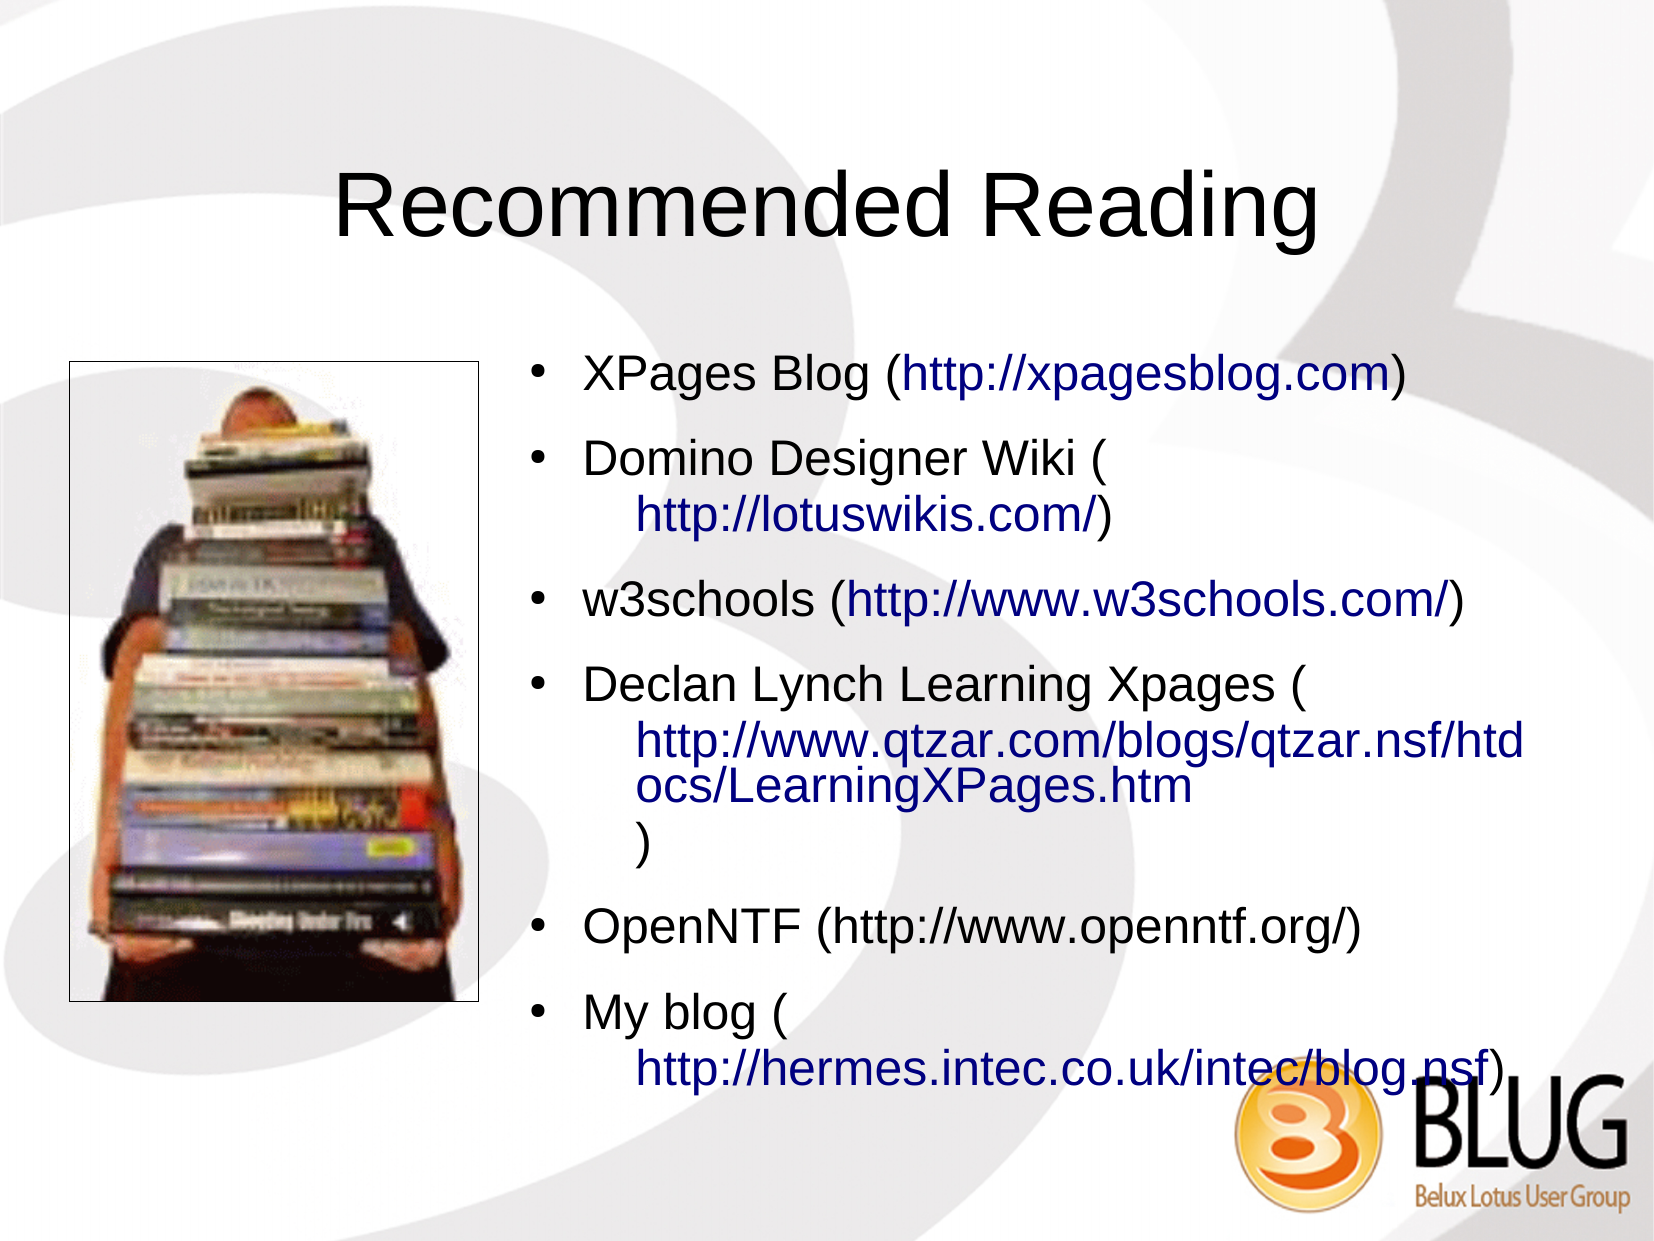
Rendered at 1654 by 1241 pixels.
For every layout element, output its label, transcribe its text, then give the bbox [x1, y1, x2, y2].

list XPages Blog (http://xpagesblog.com) Domino Designer Wiki (http://lotuswikis.com/) w3schools (http://www.w3schools.com/) Declan Lynch Learning Xpages (http://www.qtzar.com/blogs/qtzar.nsf/htdocs/LearningXPages.htm) OpenNTF (http://www.openntf.org/) My blog (http://hermes.intec.co.uk/intec/blog.nsf) [493, 344, 1534, 1126]
picture [0, 0, 1654, 1241]
title Recommended Reading [121, 102, 1534, 310]
